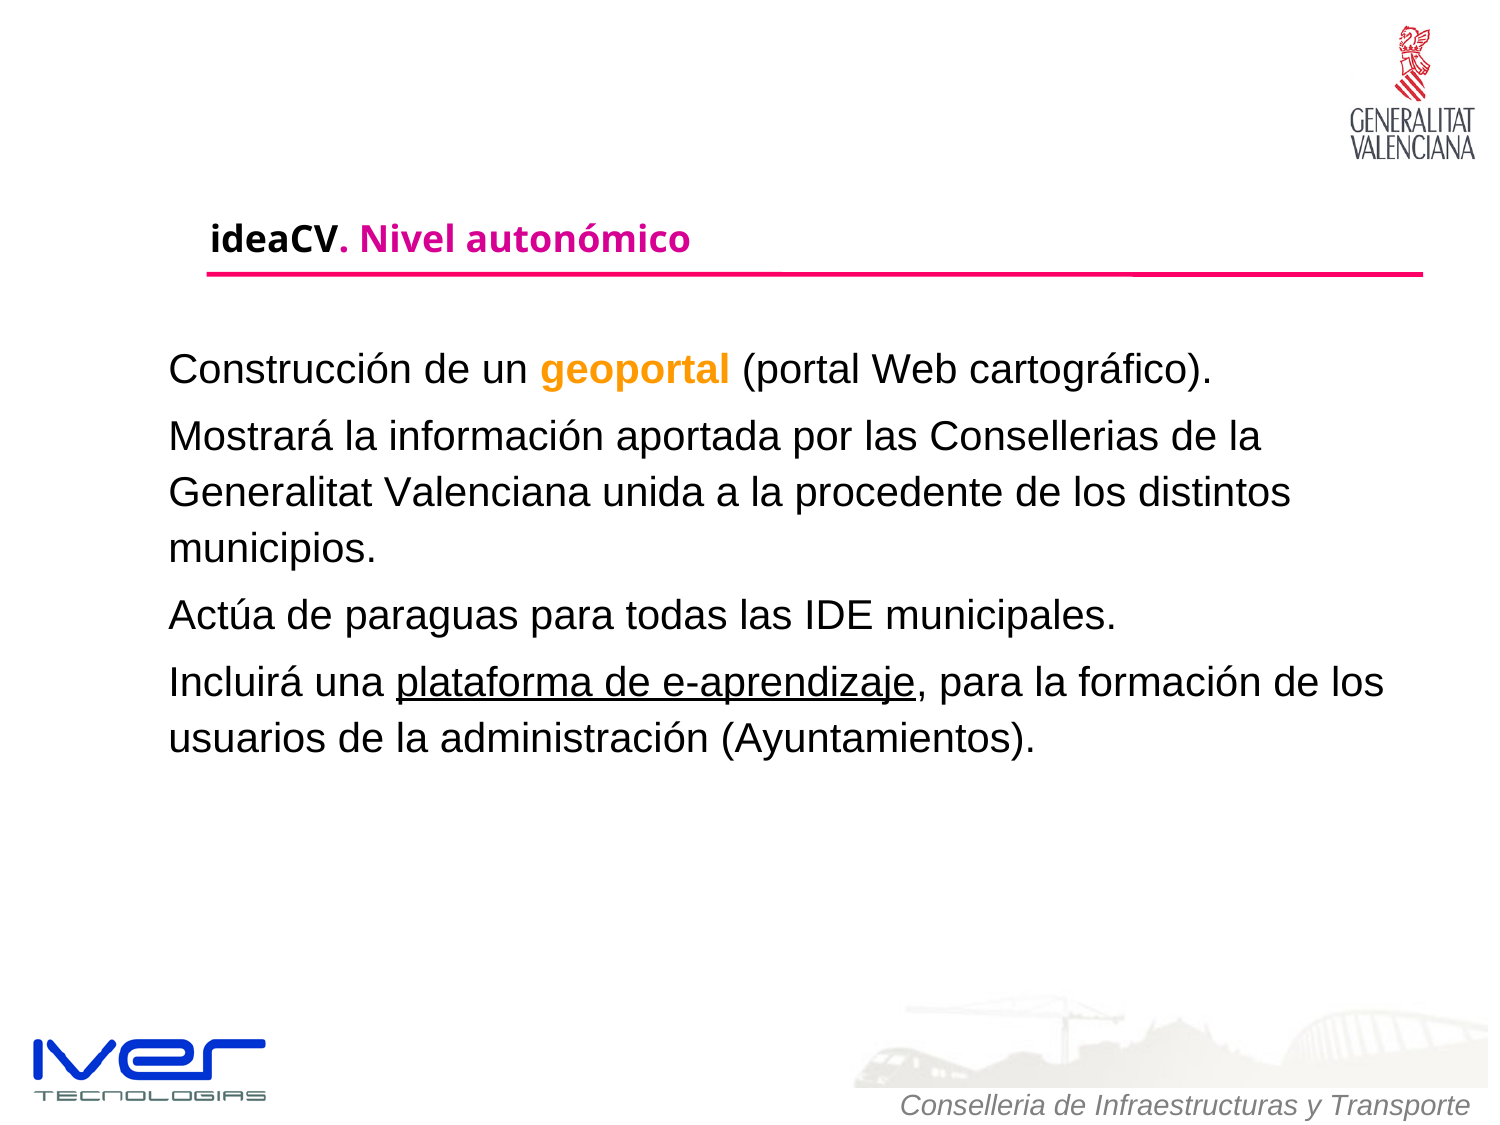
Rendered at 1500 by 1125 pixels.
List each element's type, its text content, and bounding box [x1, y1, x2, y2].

text_box Construcción de un geoportal (portal Web cartográfico). Mostrará la información aportada por las Consellerias de la Generalitat Valenciana unida a la procedente de los distintos municipios. Actúa de paraguas para todas las IDE municipales. Incluirá una plataforma de e-aprendizaje, para la formación de los usuarios de la administración (Ayuntamientos). [153, 341, 1418, 769]
picture [850, 990, 1488, 1088]
text_box ideaCV. Nivel autonómico [195, 199, 707, 272]
picture [29, 1033, 266, 1113]
picture [1349, 24, 1476, 160]
